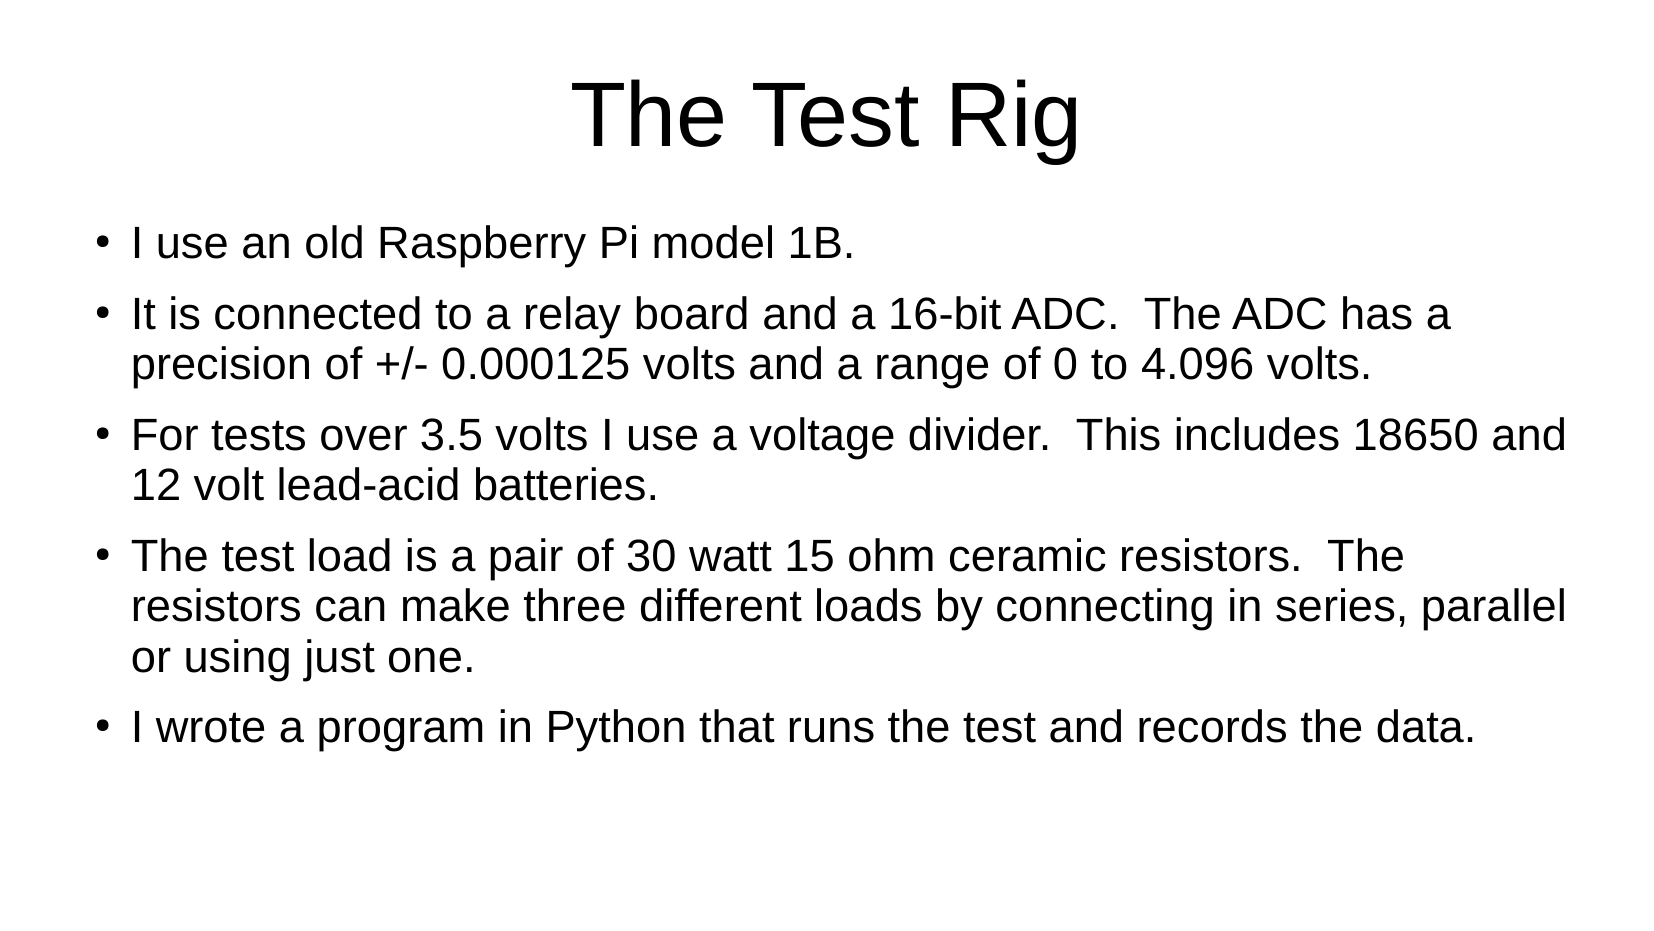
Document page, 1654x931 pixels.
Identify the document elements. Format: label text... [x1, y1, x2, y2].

list I use an old Raspberry Pi model 1B. It is connected to a relay board and a 16-bit ADC. The ADC has a precision of +/- 0.000125 volts and a range of 0 to 4.096 volts. For tests over 3.5 volts I use a voltage divider. This includes 18650 and 12 volt lead-acid batteries. The test load is a pair of 30 watt 15 ohm ceramic resistors. The resistors can make three different loads by connecting in series, parallel or using just one. I wrote a program in Python that runs the test and records the data. [82, 217, 1571, 758]
title The Test Rig [82, 37, 1571, 193]
